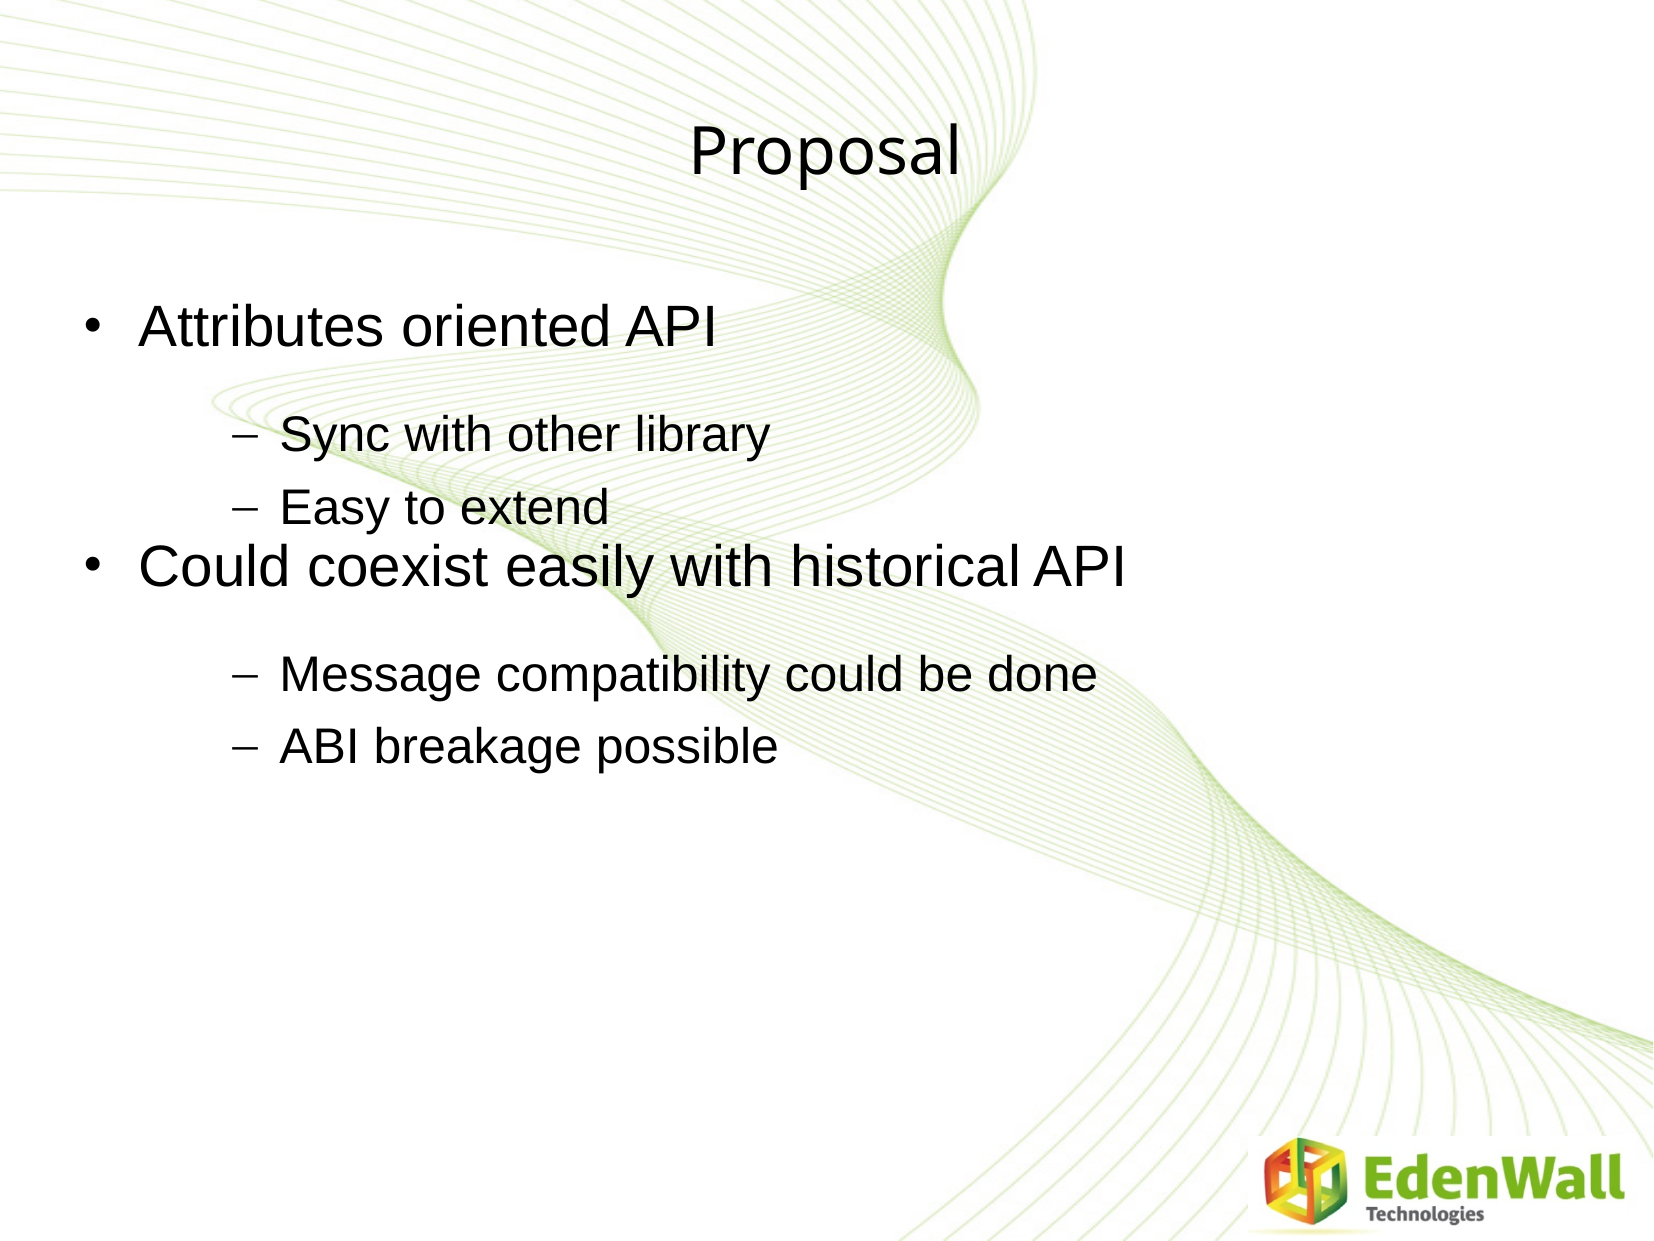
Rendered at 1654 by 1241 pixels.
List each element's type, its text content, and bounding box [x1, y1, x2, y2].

picture [0, 0, 1654, 1241]
list Attributes oriented API Sync with other library Easy to extend Could coexist easily with historical API Message compatibility could be done ABI breakage possible [82, 290, 1570, 1109]
title Proposal [82, 56, 1570, 248]
